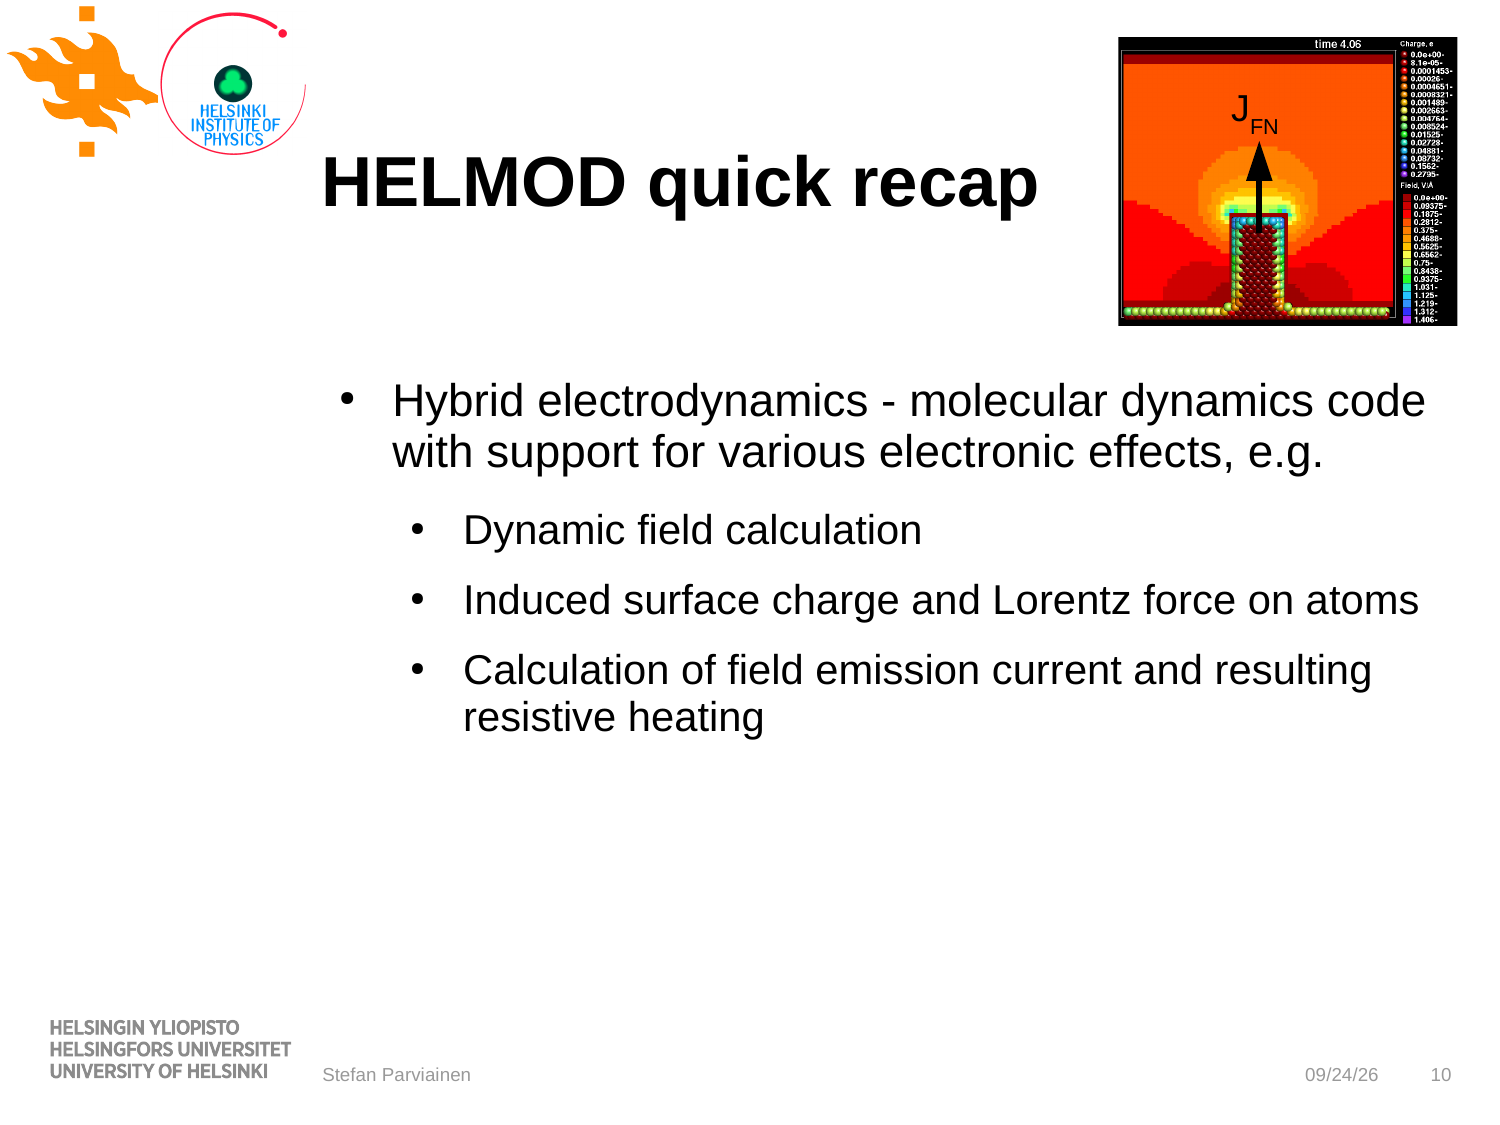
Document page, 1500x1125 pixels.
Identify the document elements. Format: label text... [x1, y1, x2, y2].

text_box JFN [1216, 80, 1300, 148]
title HELMOD quick recap [321, 87, 1118, 276]
picture [0, 0, 307, 171]
list Hybrid electrodynamics - molecular dynamics code with support for various electronic effects, e.g. Dynamic field calculation Induced surface charge and Lorentz force on atoms Calculation of field emission current and resulting resistive heating [321, 374, 1447, 1028]
picture [1118, 37, 1458, 326]
picture [32, 1001, 309, 1096]
